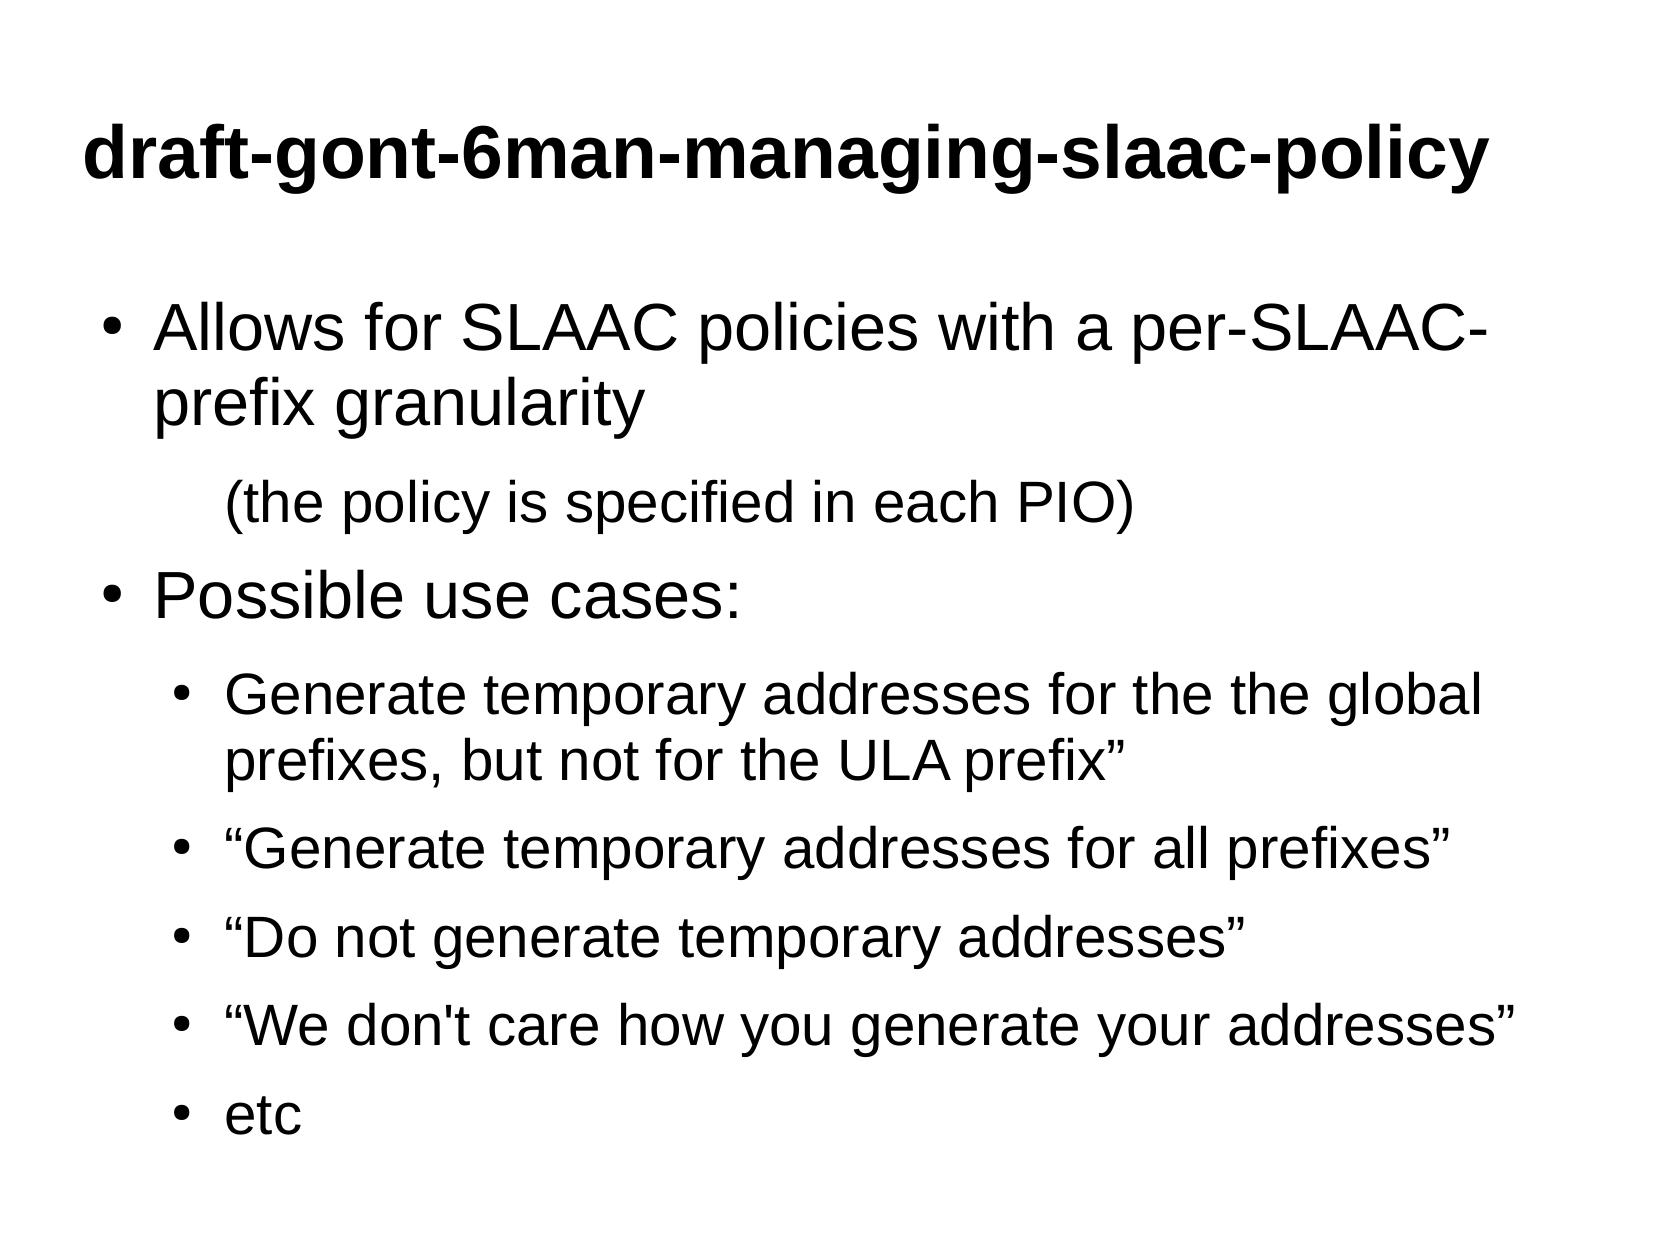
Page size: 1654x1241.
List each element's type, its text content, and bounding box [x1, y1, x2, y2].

title draft-gont-6man-managing-slaac-policy [82, 49, 1571, 257]
list Allows for SLAAC policies with a per-SLAAC-prefix granularity (the policy is specified in each PIO) Possible use cases: Generate temporary addresses for the the global prefixes, but not for the ULA prefix” “Generate temporary addresses for all prefixes” “Do not generate temporary addresses” “We don't care how you generate your addresses” etc [82, 290, 1571, 1109]
